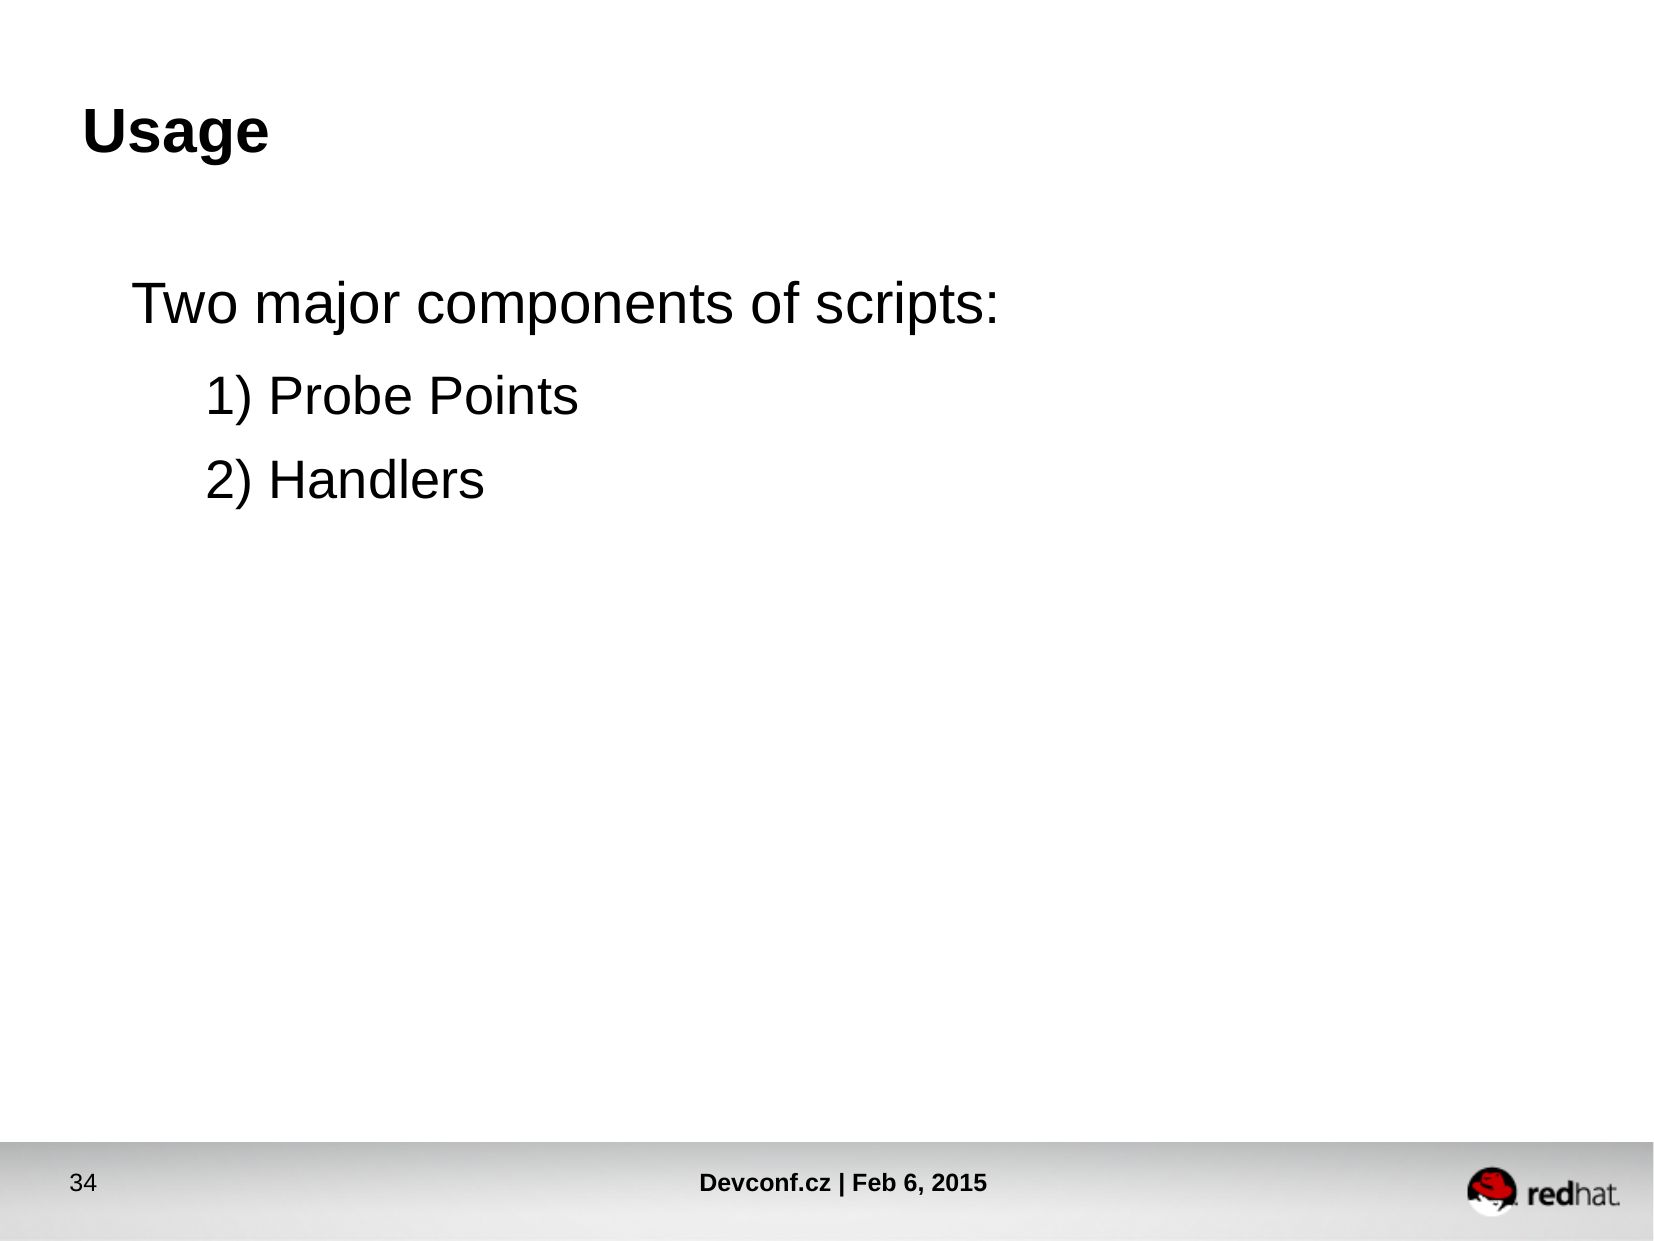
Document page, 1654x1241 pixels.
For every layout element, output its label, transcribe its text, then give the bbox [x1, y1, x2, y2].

title Usage [82, 37, 1571, 226]
list Two major components of scripts: 1) Probe Points 2) Handlers [71, 270, 1561, 976]
picture [0, 1142, 1654, 1241]
